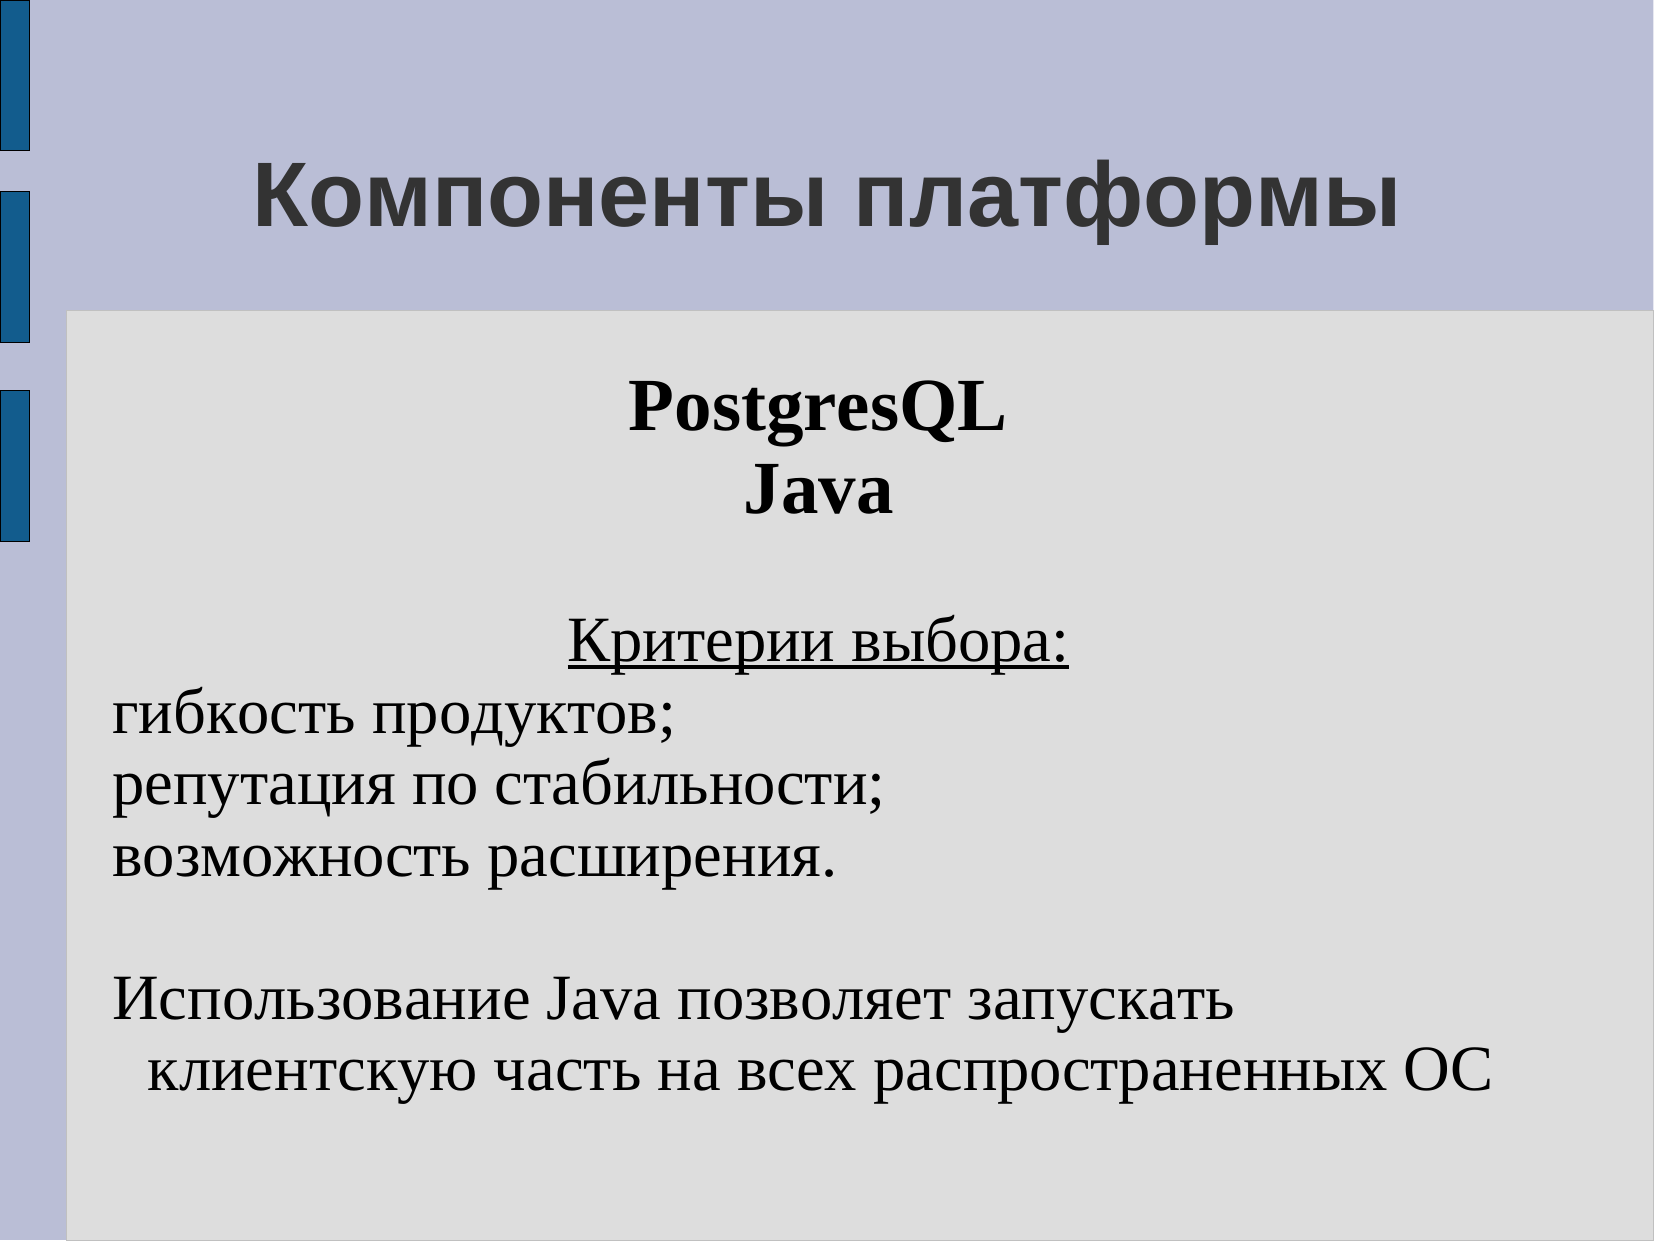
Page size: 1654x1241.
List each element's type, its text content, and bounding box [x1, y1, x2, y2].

subtitle PostgresQL Java Критерии выбора: гибкость продуктов; репутация по стабильности; возможность расширения. Использование Java позволяет запускать клиентскую часть на всех распространенных ОС [112, 308, 1525, 1161]
title Компоненты платформы [121, 91, 1534, 299]
